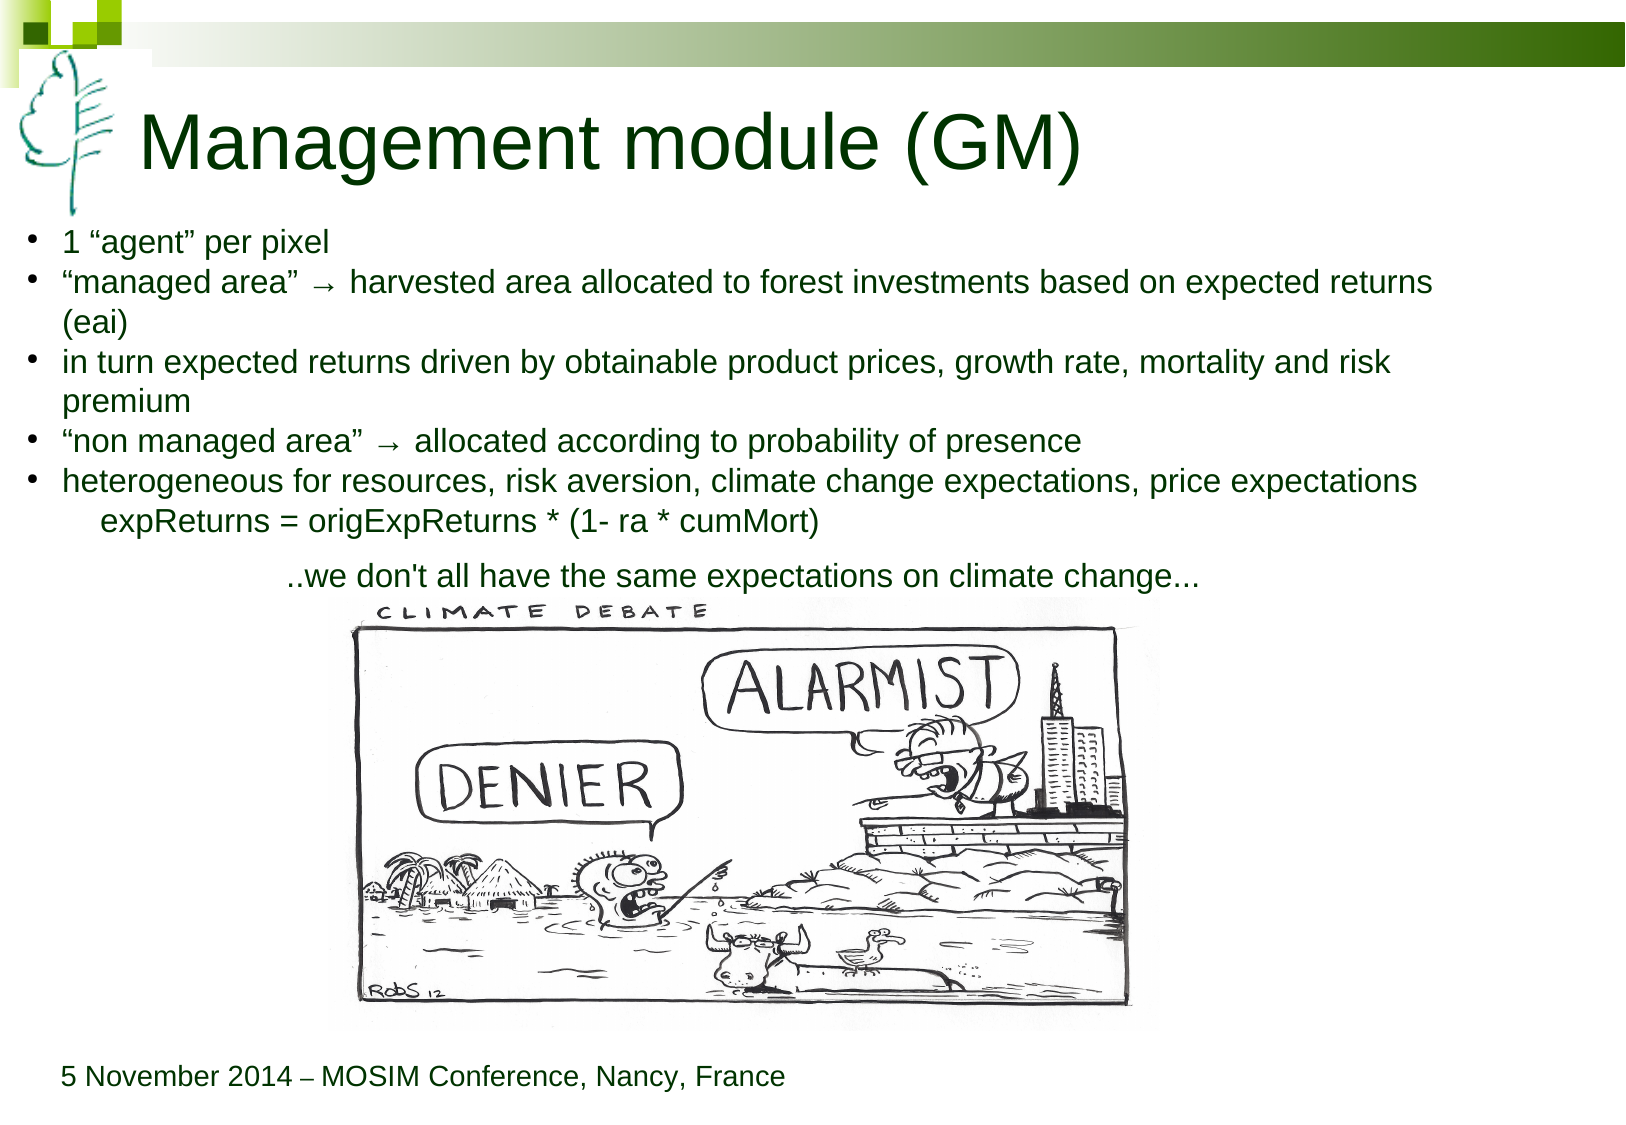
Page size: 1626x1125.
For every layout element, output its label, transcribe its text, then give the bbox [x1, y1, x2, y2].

picture [328, 597, 1160, 1032]
title Management module (GM) [123, 82, 1626, 194]
picture [19, 49, 152, 212]
text_box 1 “agent” per pixel “managed area” → harvested area allocated to forest investments based on expected returns (eai) in turn expected returns driven by obtainable product prices, growth rate, mortality and risk premium “non managed area” → allocated according to probability of presence heterogeneous for resources, risk aversion, climate change expectations, price expectations expReturns = origExpReturns * (1- ra * cumMort) [11, 212, 1512, 547]
text_box ..we don't all have the same expectations on climate change... [200, 546, 1288, 602]
